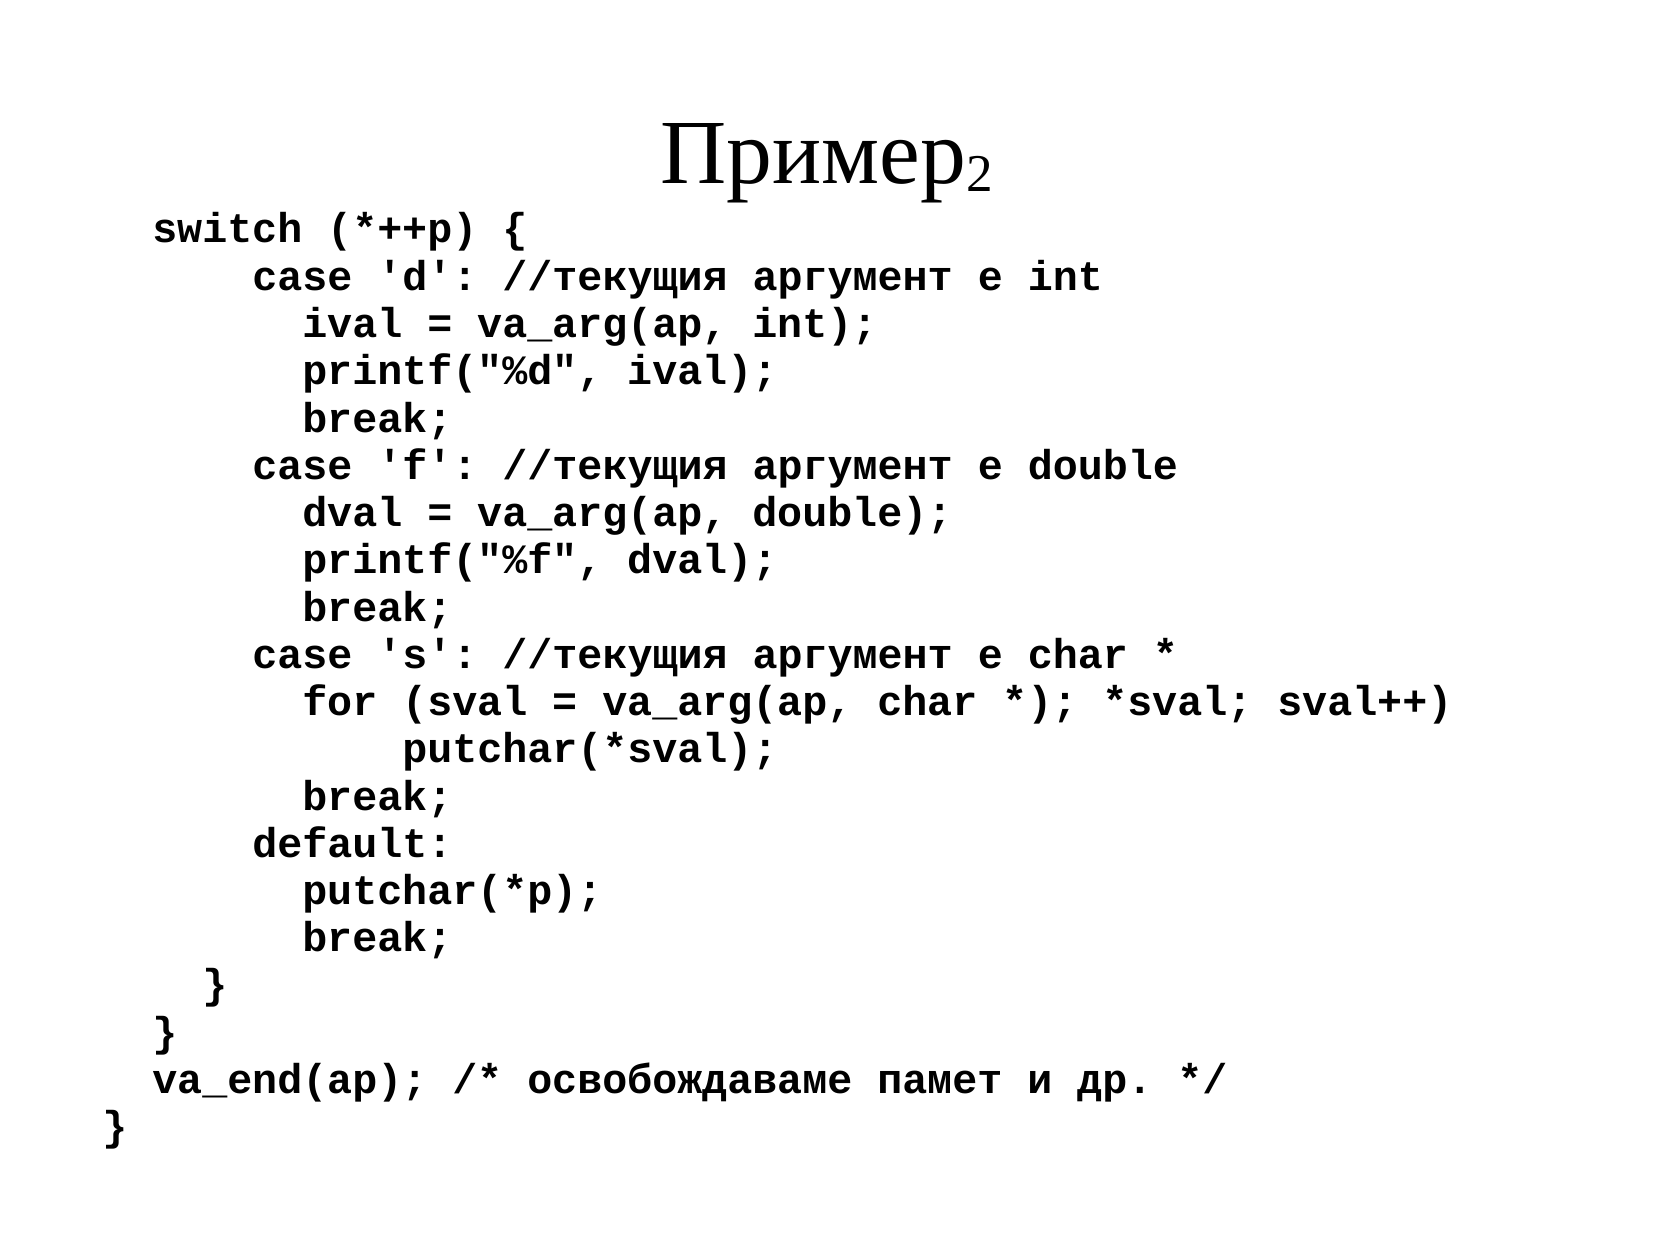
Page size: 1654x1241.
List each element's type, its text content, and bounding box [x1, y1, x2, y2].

text_box switch (*++p) { case 'd': //текущия аргумент е int ival = va_arg(ap, int); printf("%d", ival); break; case 'f': //текущия аргумент е double dval = va_arg(ap, double); printf("%f", dval); break; case 's': //текущия аргумент е char * for (sval = va_arg(ap, char *); *sval; sval++) putchar(*sval); break; default: putchar(*p); break; } } va_end(ap); /* освобождаваме памет и др. */ } [87, 200, 1634, 1172]
title Пример2 [82, 49, 1571, 257]
